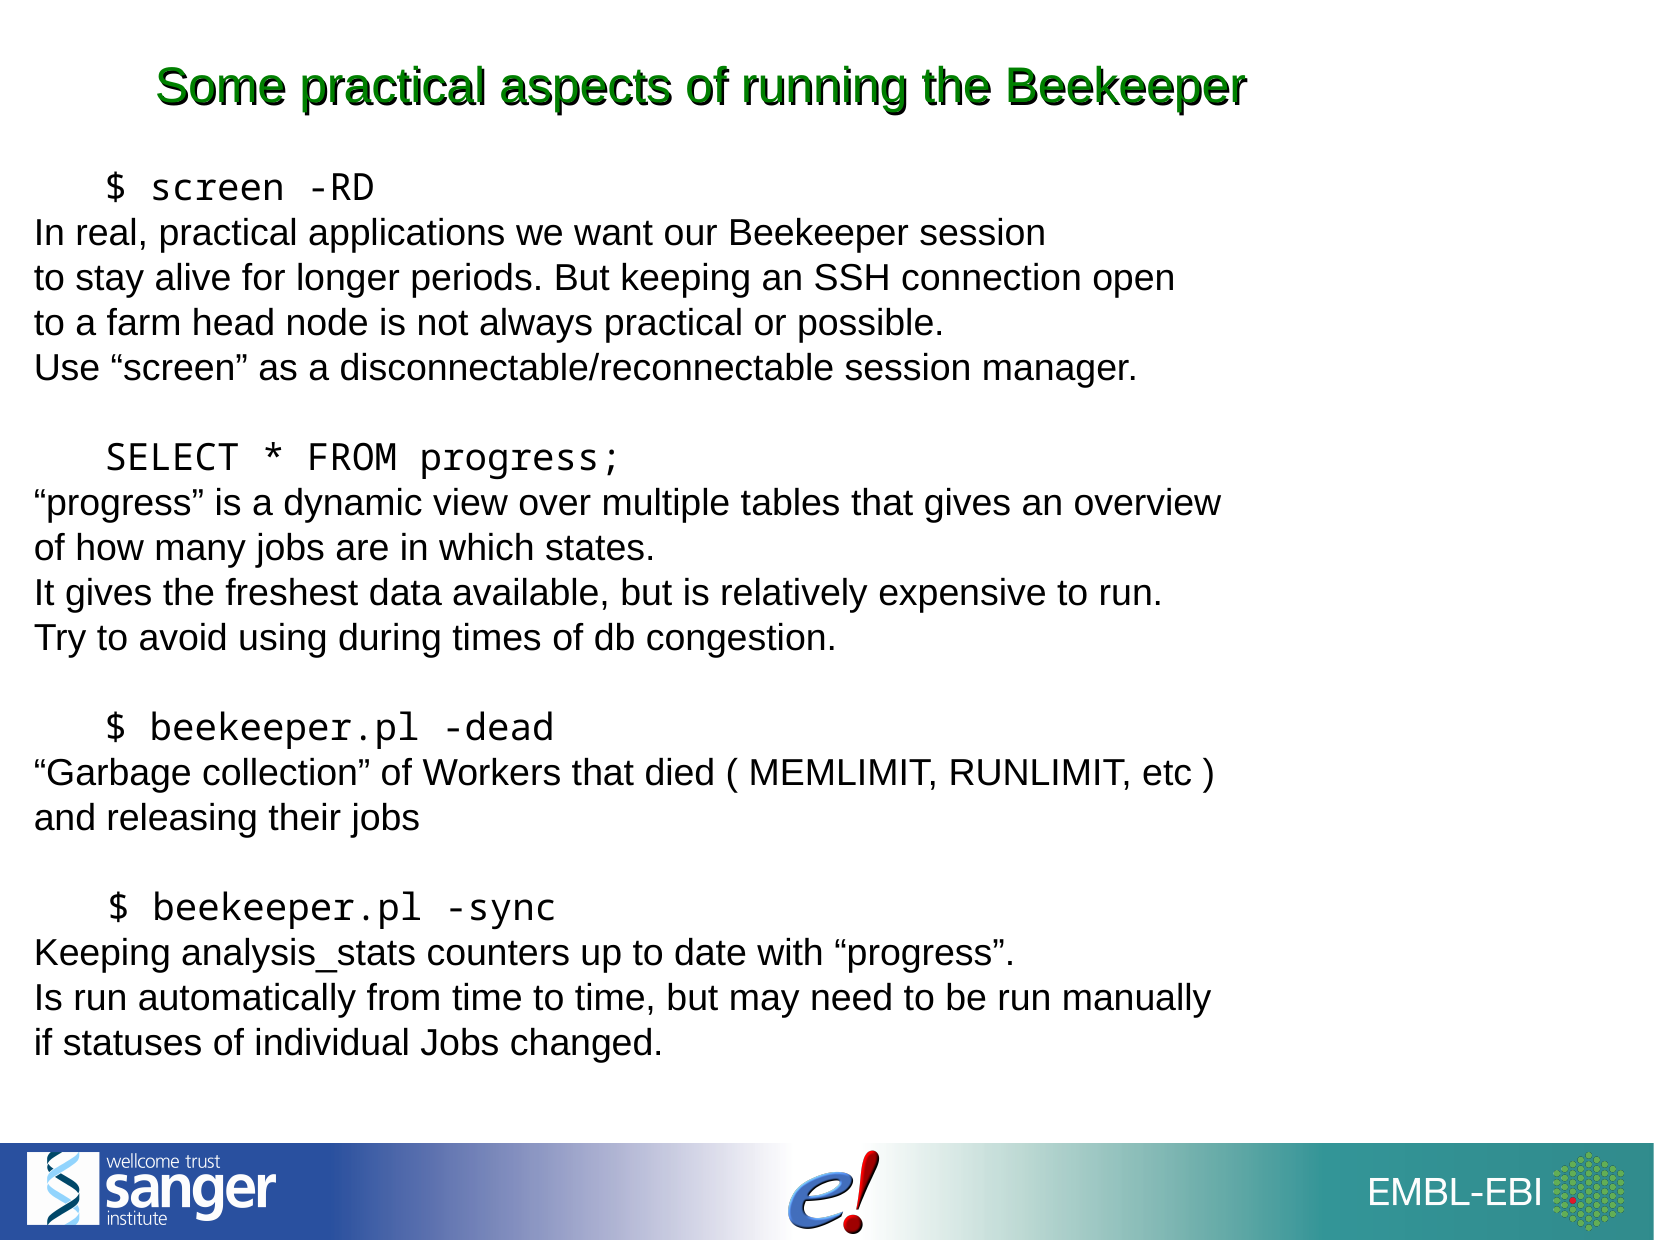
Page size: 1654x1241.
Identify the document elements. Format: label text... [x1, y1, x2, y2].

text_box Some practical aspects of running the Beekeeper [56, 21, 1346, 128]
picture [0, 1143, 1654, 1240]
text_box $ screen -RD In real, practical applications we want our Beekeeper session to stay alive for longer periods. But keeping an SSH connection open to a farm head node is not always practical or possible. Use “screen” as a disconnectable/reconnectable session manager. SELECT * FROM progress; “progress” is a dynamic view over multiple tables that gives an overview of how many jobs are in which states. It gives the freshest data available, but is relatively expensive to run. Try to avoid using during times of db congestion. $ beekeeper.pl -dead “Garbage collection” of Workers that died ( MEMLIMIT, RUNLIMIT, etc ) and releasing their jobs $ beekeeper.pl -sync Keeping analysis_stats counters up to date with “progress”. Is run automatically from time to time, but may need to be run manually if statuses of individual Jobs changed. [18, 147, 1557, 1093]
